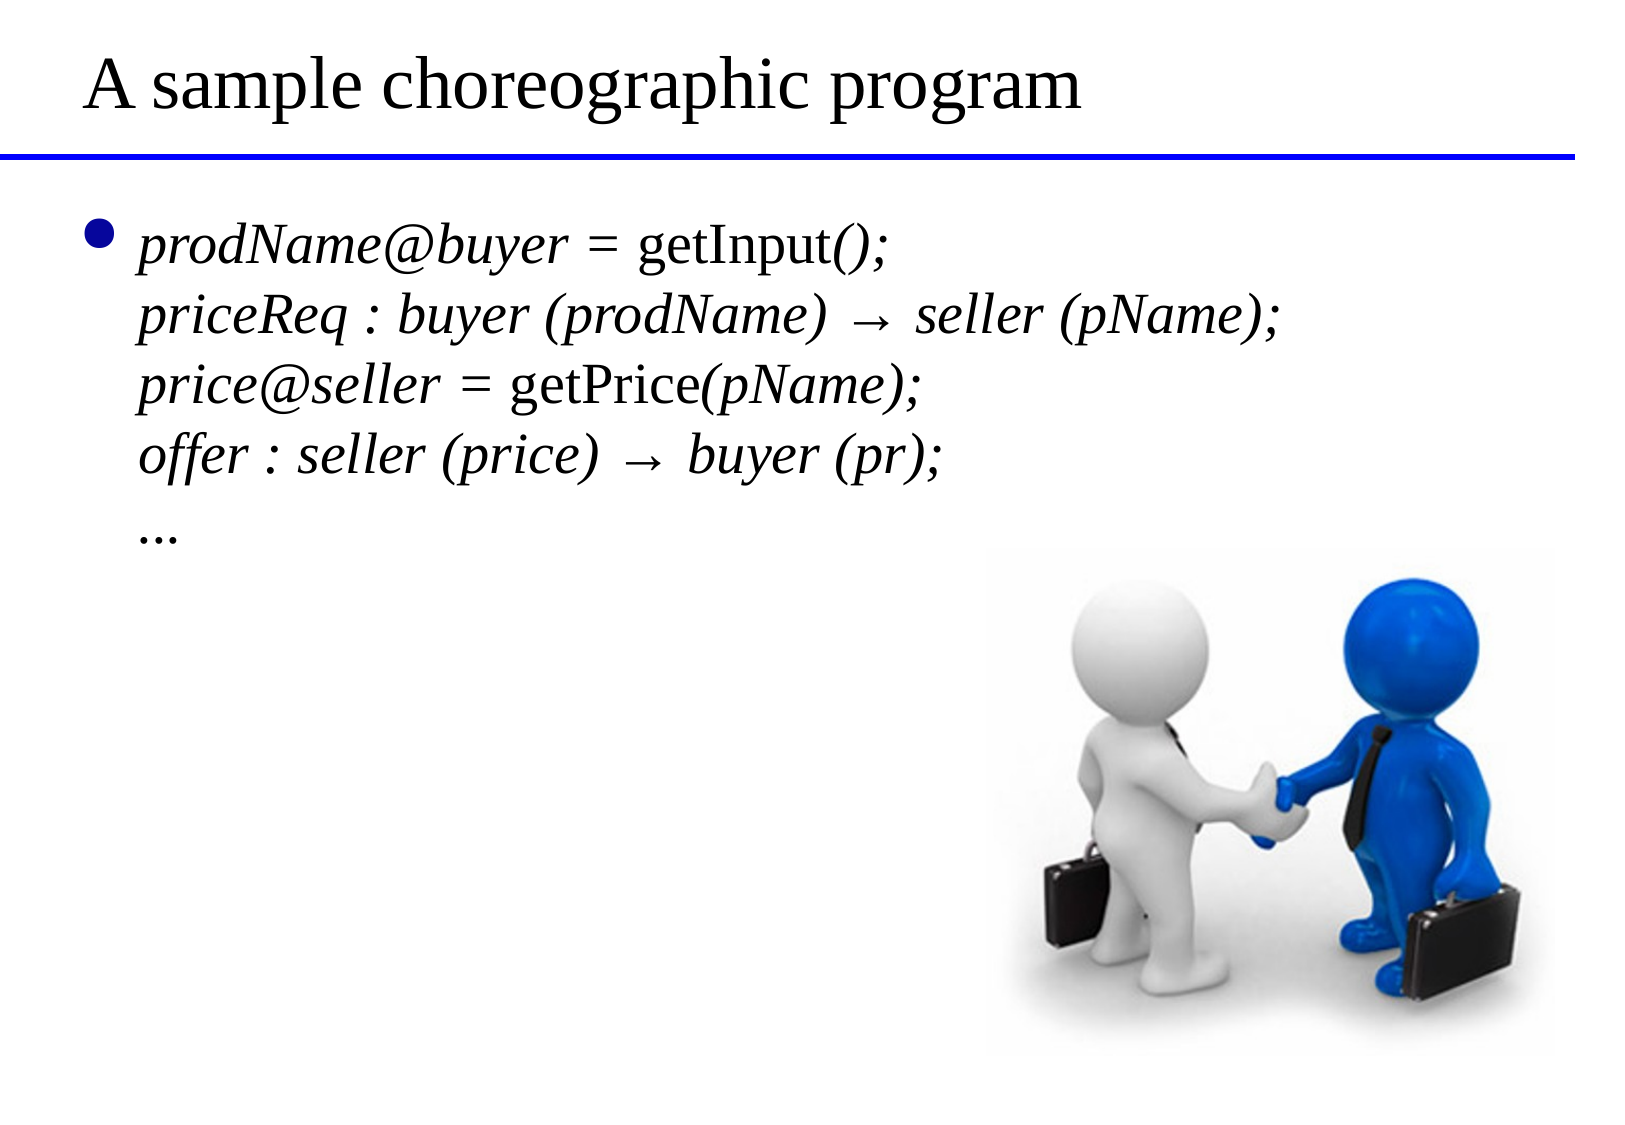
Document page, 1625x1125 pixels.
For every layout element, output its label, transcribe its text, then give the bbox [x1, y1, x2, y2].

title A sample choreographic program [67, 27, 1544, 131]
picture [986, 548, 1555, 1056]
list prodName@buyer = getInput(); priceReq : buyer (prodName) → seller (pName); price@seller = getPrice(pName); offer : seller (price) → buyer (pr); ... [67, 198, 1546, 1061]
